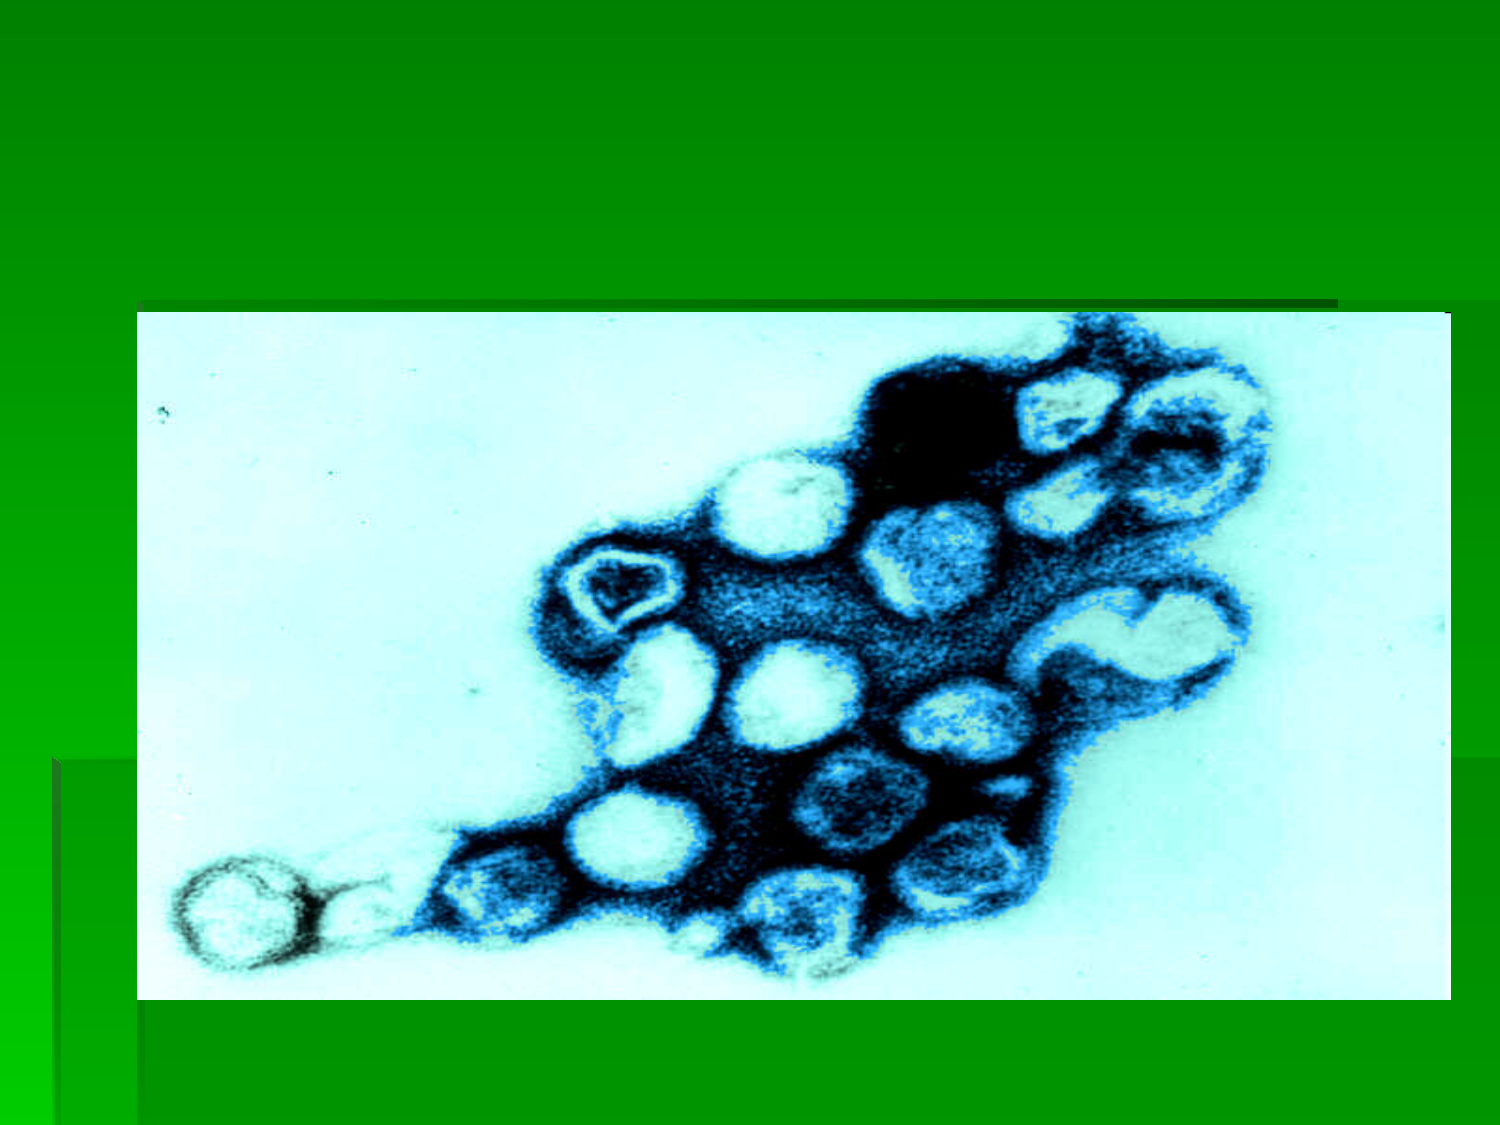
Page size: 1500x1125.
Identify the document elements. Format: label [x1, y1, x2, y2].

picture [137, 312, 1451, 1000]
